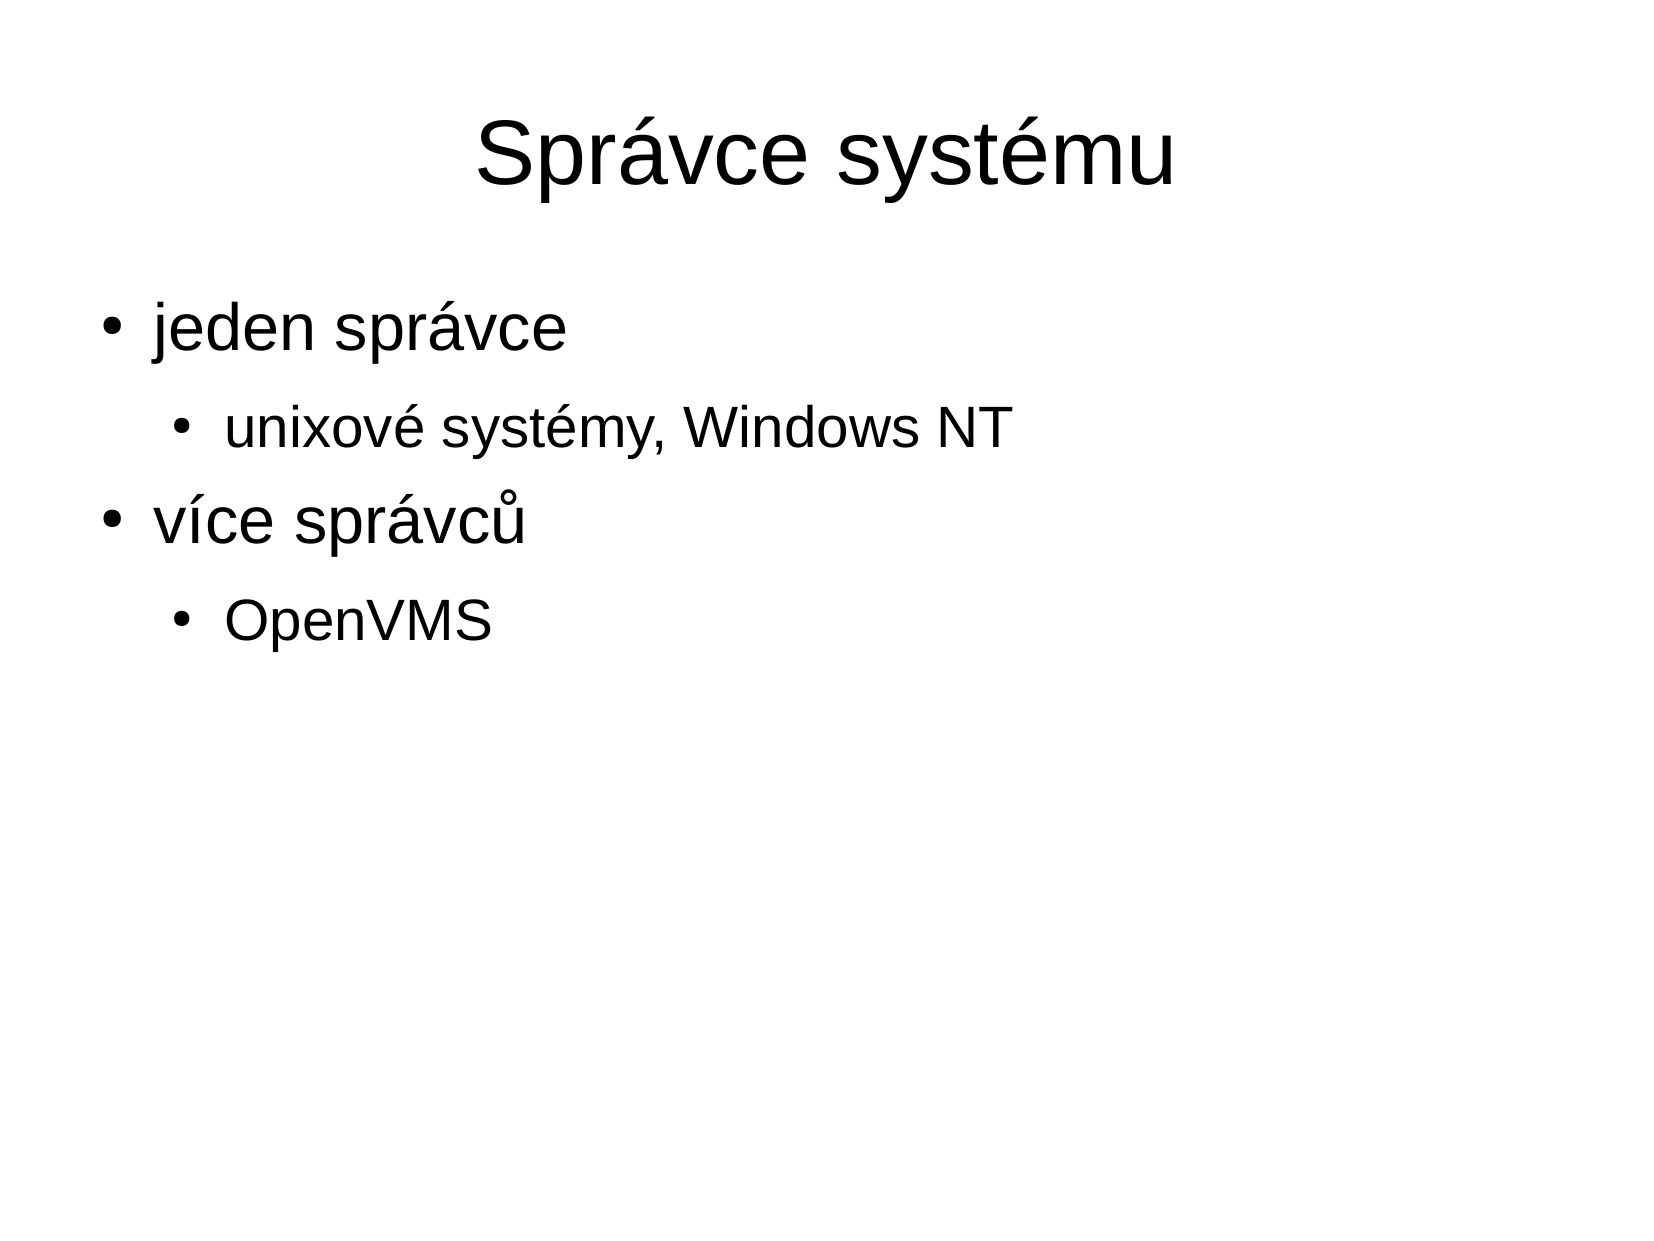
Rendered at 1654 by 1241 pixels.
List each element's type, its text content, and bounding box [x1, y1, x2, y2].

title Správce systému [82, 49, 1571, 257]
list jeden správce unixové systémy, Windows NT více správců OpenVMS [82, 290, 1571, 1109]
